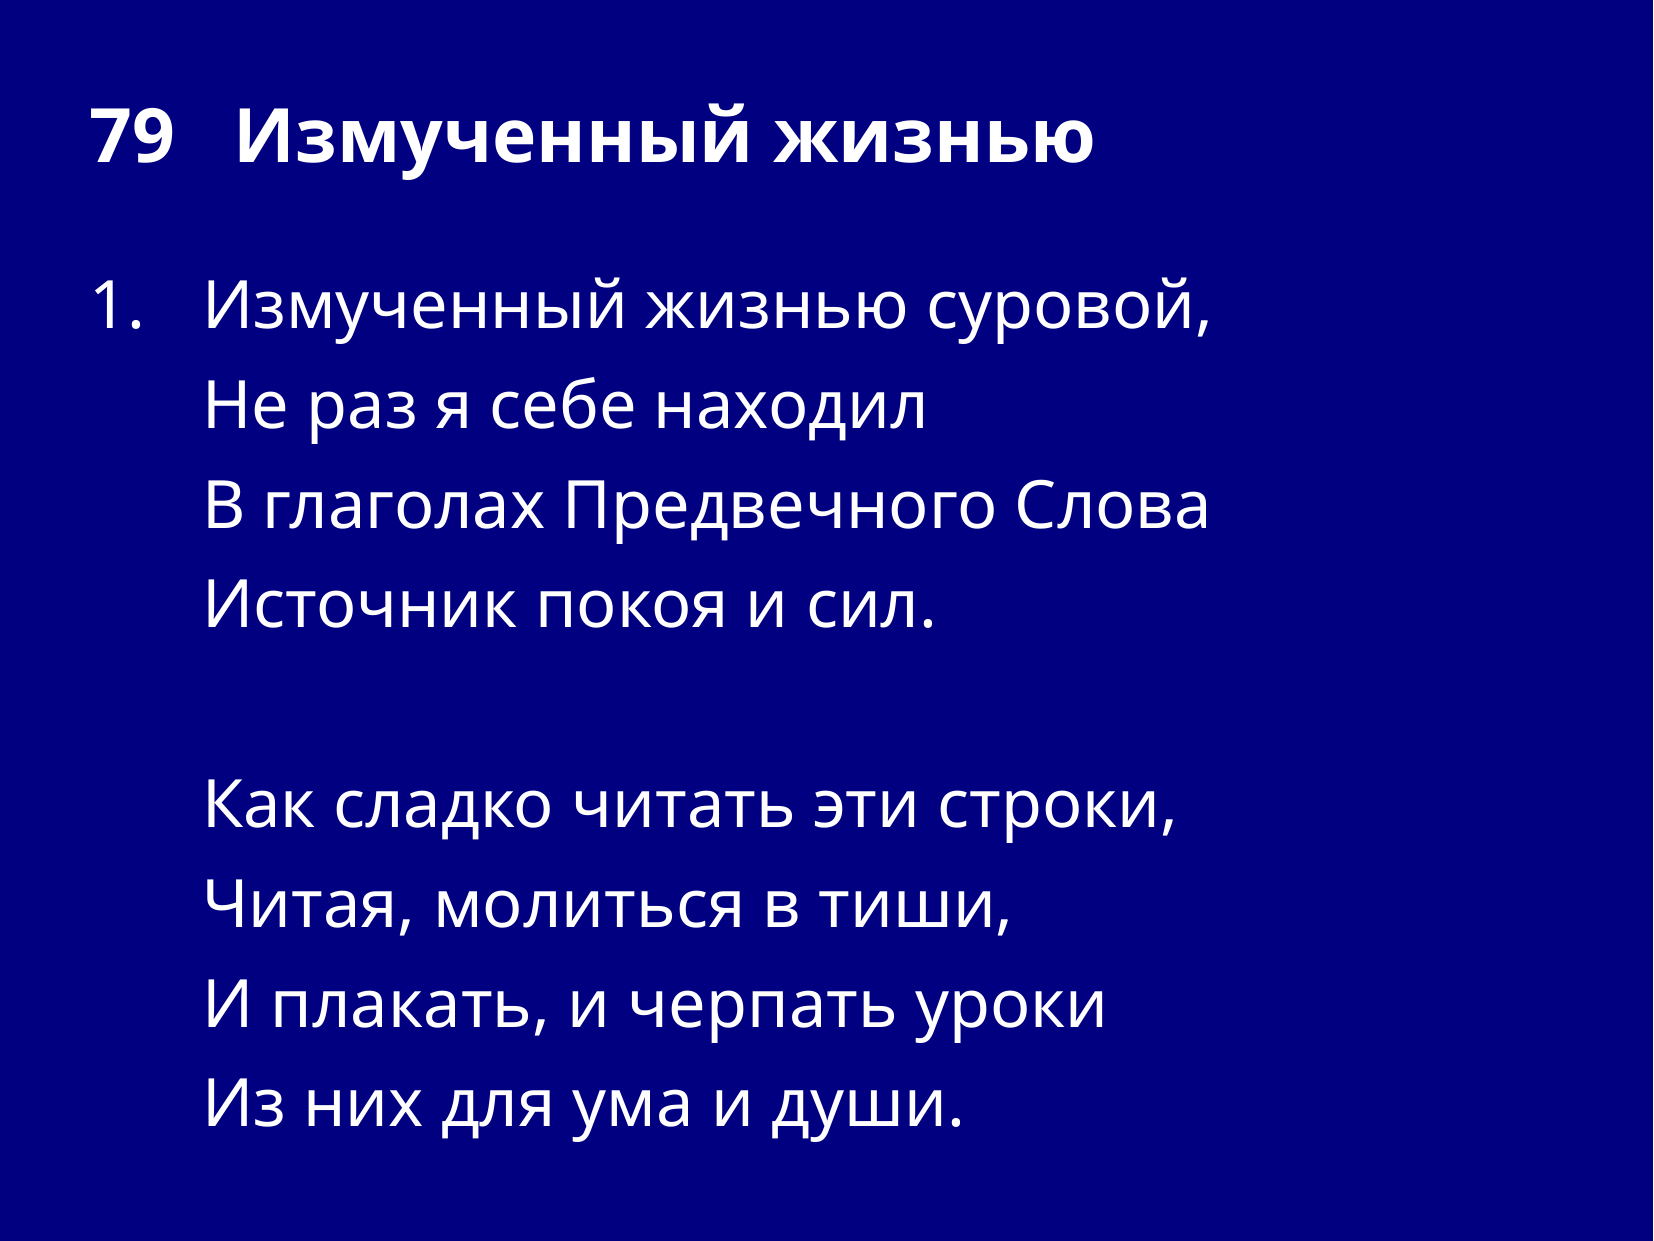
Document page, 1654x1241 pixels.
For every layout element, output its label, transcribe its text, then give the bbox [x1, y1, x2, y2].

text_box 1. Измученный жизнью суровой, Не раз я себе находил В глаголах Предвечного Слова Источник покоя и сил. Как сладко читать эти строки, Читая, молиться в тиши, И плакать, и черпать уроки Из них для ума и души. [75, 188, 1576, 1163]
text_box 79 Измученный жизнью [75, 75, 1576, 188]
